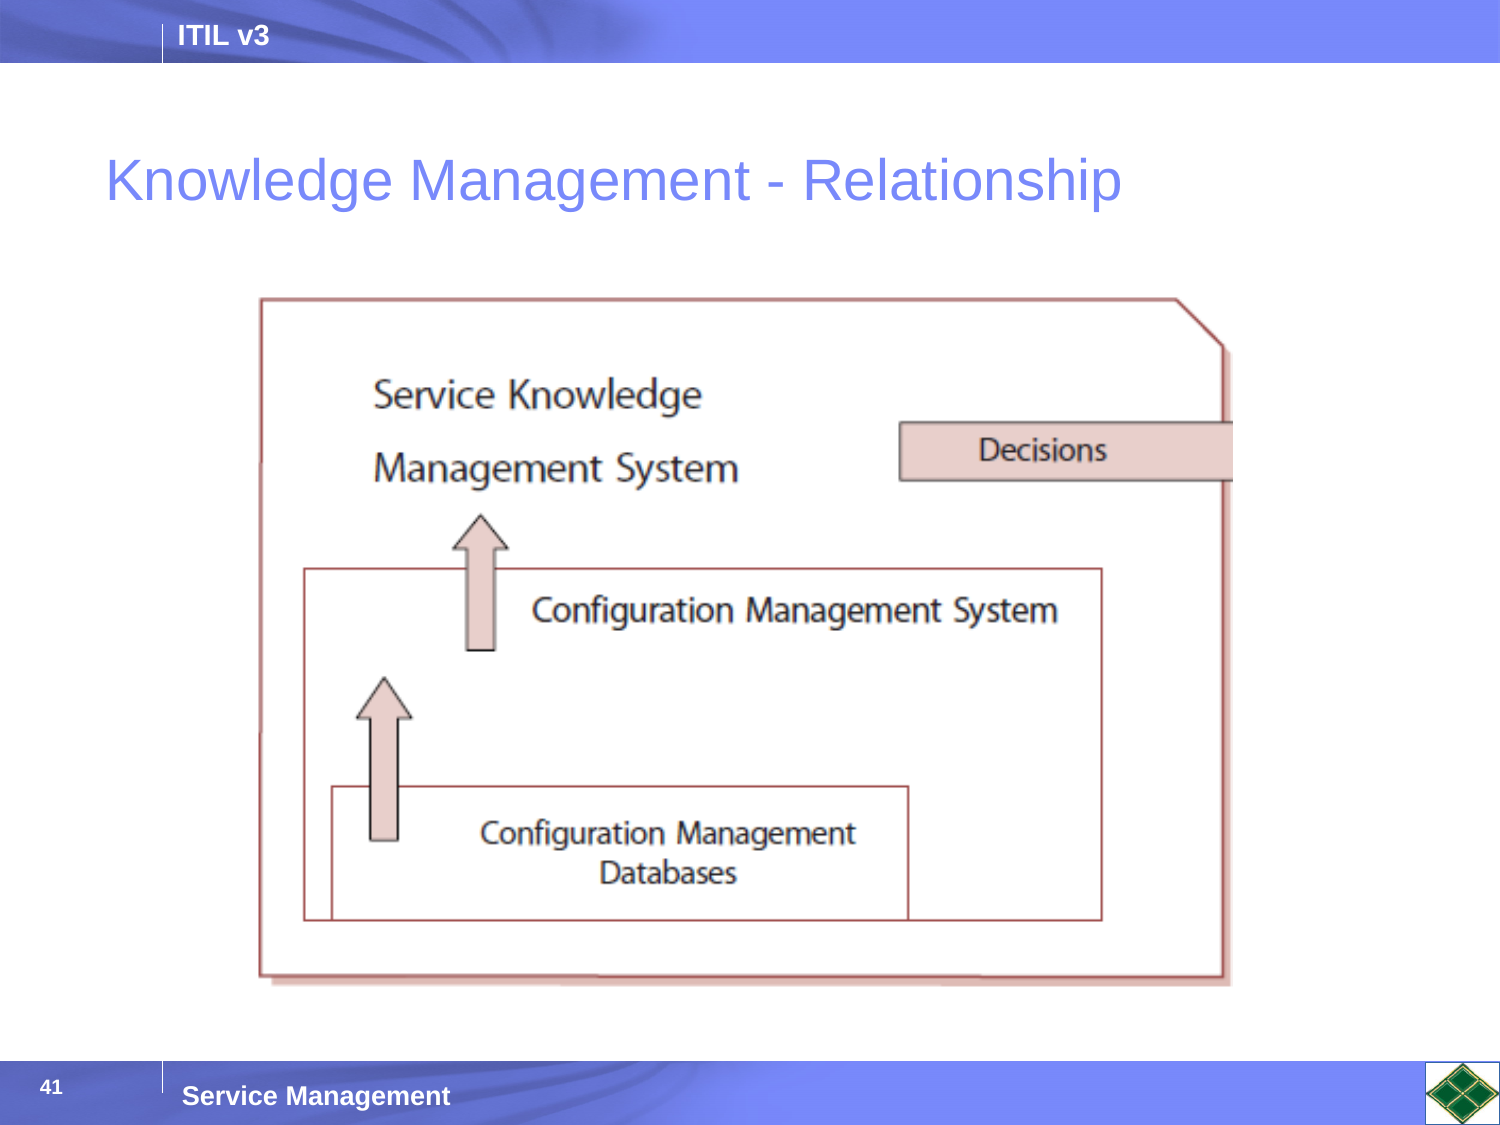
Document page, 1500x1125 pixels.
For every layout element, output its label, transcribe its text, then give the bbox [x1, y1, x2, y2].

text_box <číslo> [25, 1066, 191, 1119]
picture [0, 1061, 1500, 1125]
picture [1426, 1063, 1499, 1124]
text_box Knowledge Management - Relationship [90, 121, 1443, 221]
picture [257, 296, 1233, 989]
picture [0, 0, 1500, 63]
